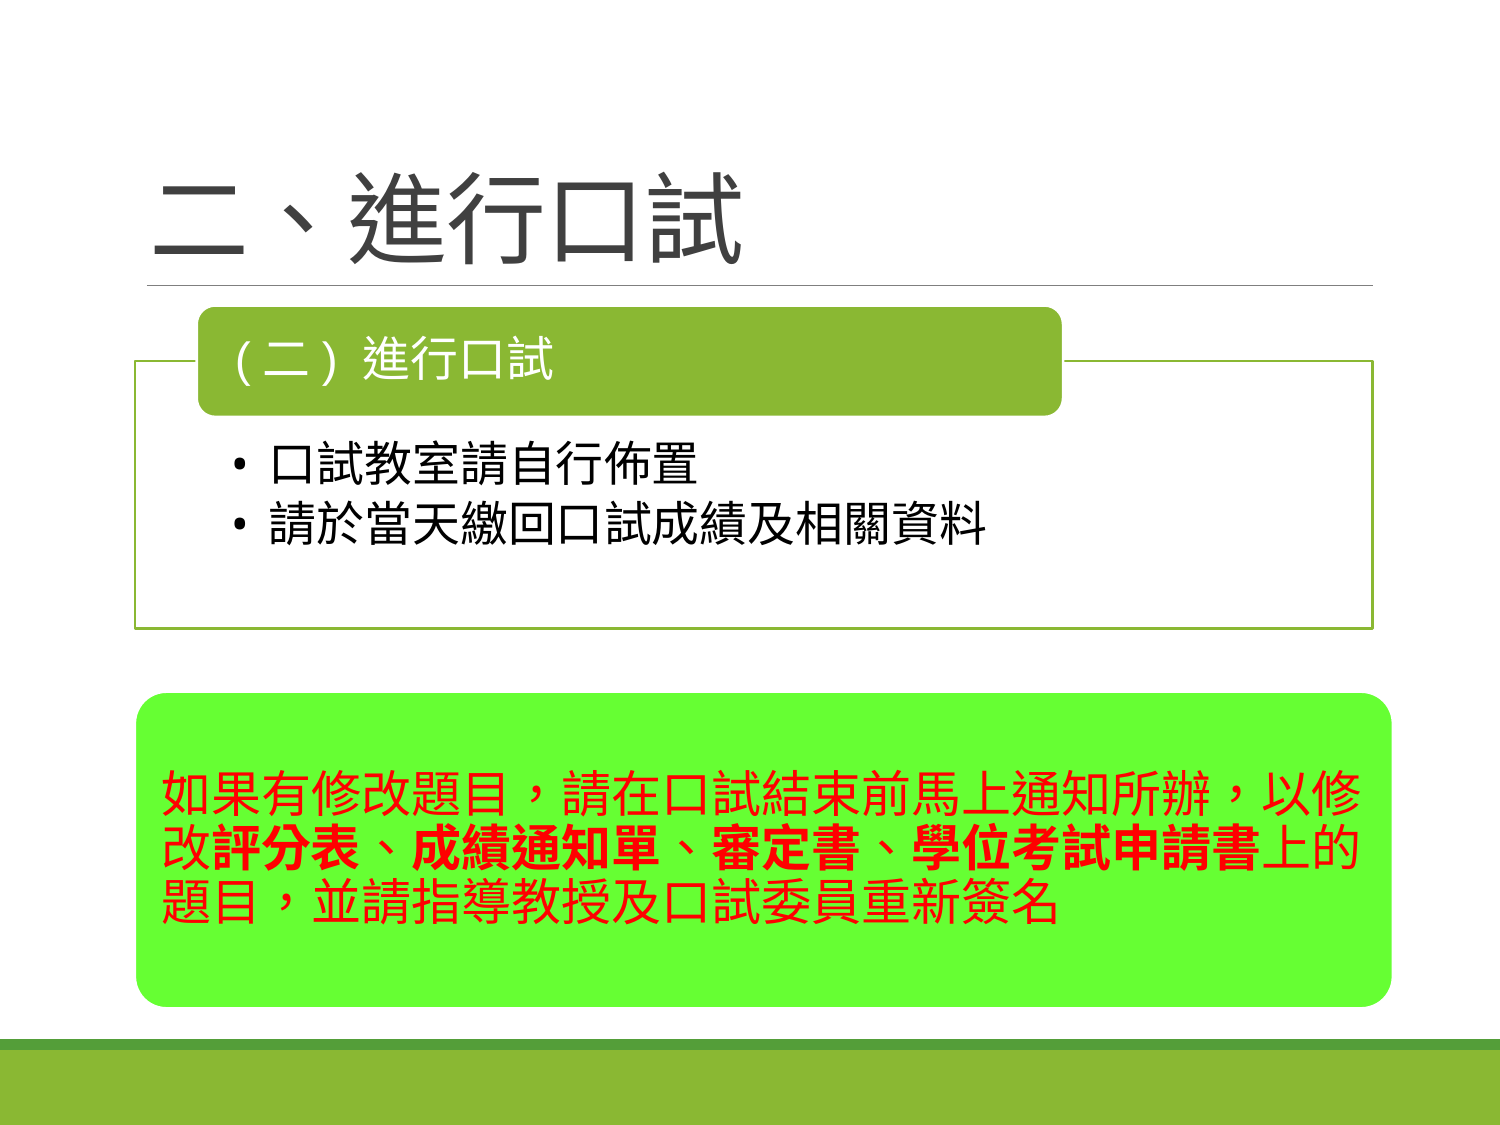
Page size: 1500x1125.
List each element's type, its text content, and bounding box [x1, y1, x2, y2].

text_box [134, 691, 1393, 1009]
title 二、進行口試 [134, 47, 1373, 285]
text_box (二) 進行口試 [196, 305, 1064, 417]
text_box 如果有修改題目，請在口試結束前馬上通知所辦，以修改評分表、成績通知單、審定書、學位考試申請書上的題目，並請指導教授及口試委員重新簽名 [144, 701, 1384, 999]
text_box 口試教室請自行佈置 請於當天繳回口試成績及相關資料 [134, 361, 1373, 629]
